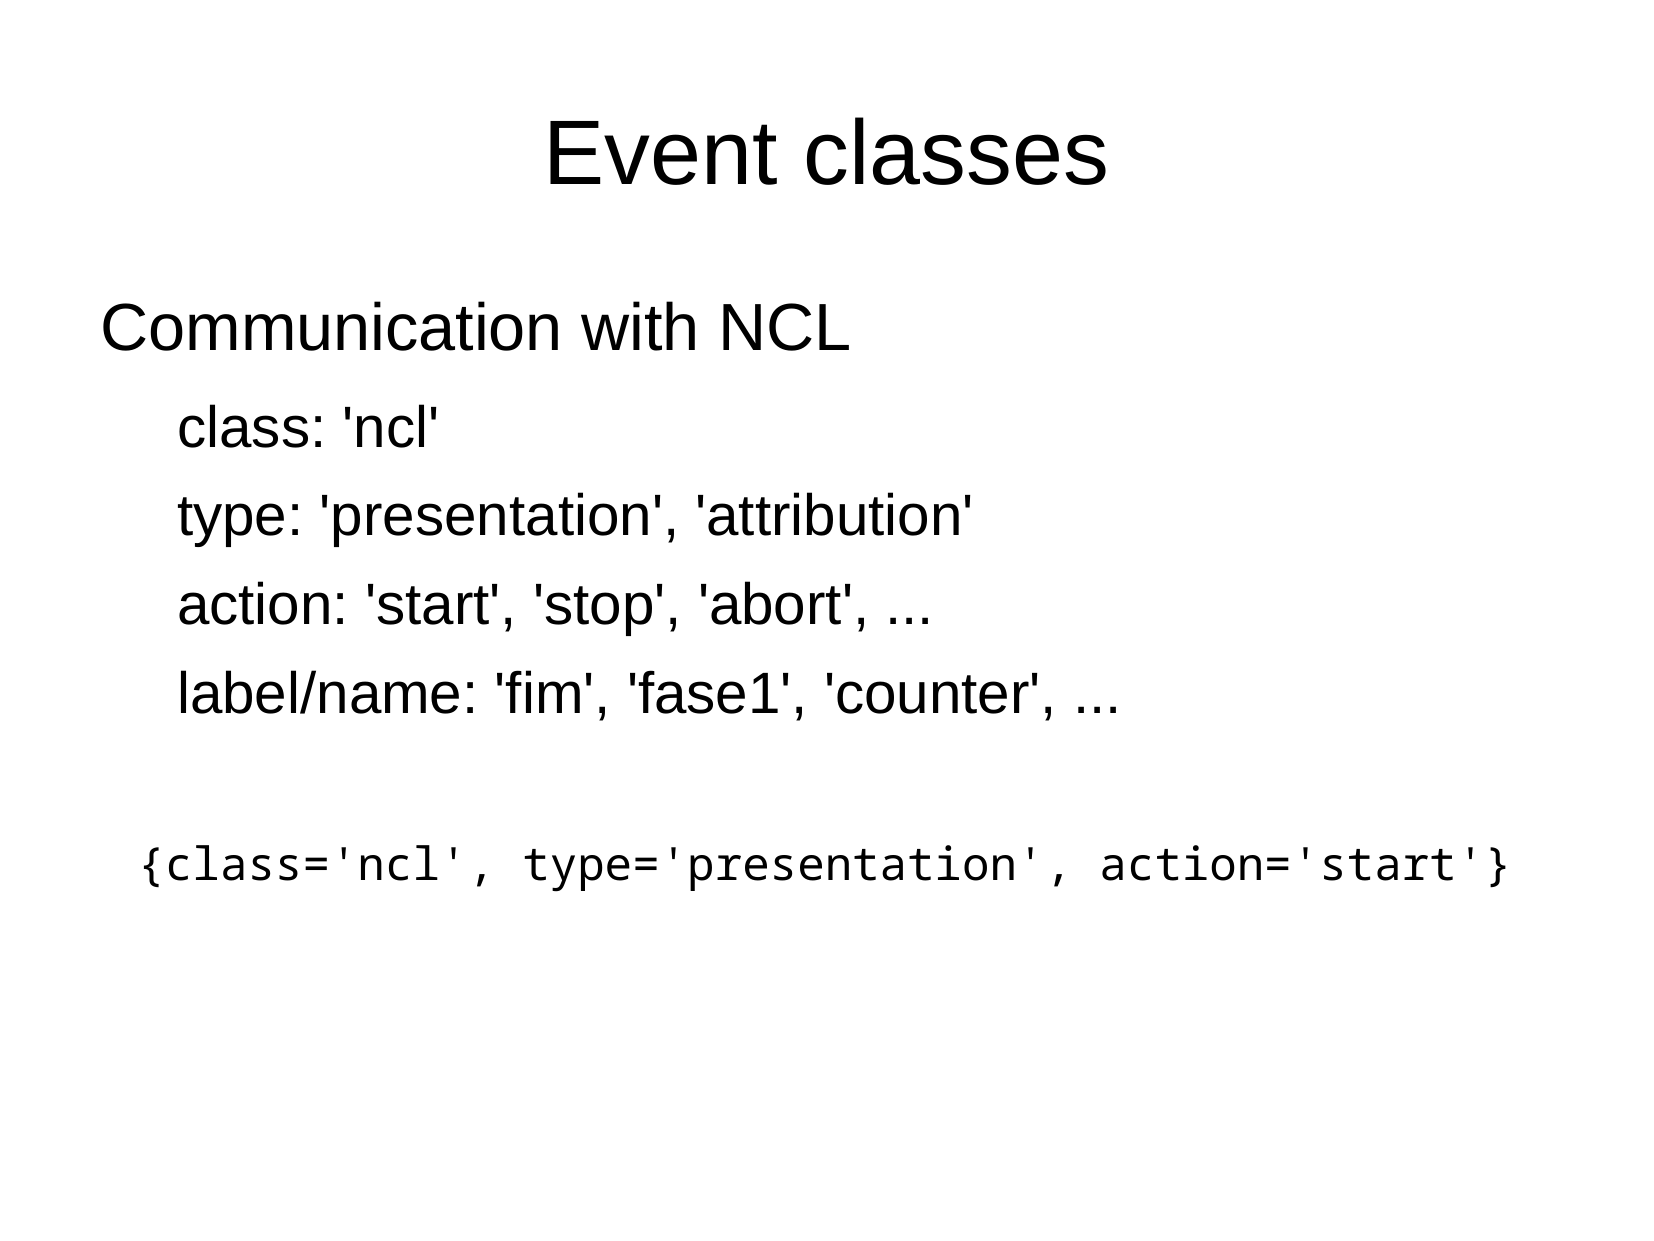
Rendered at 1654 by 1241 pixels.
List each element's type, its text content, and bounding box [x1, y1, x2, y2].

title Event classes [82, 49, 1571, 257]
list Communication with NCL class: 'ncl' type: 'presentation', 'attribution' action: 'start', 'stop', 'abort', ... label/name: 'fim', 'fase1', 'counter', ... {class='ncl', type='presentation', action='start'} [82, 290, 1571, 1094]
